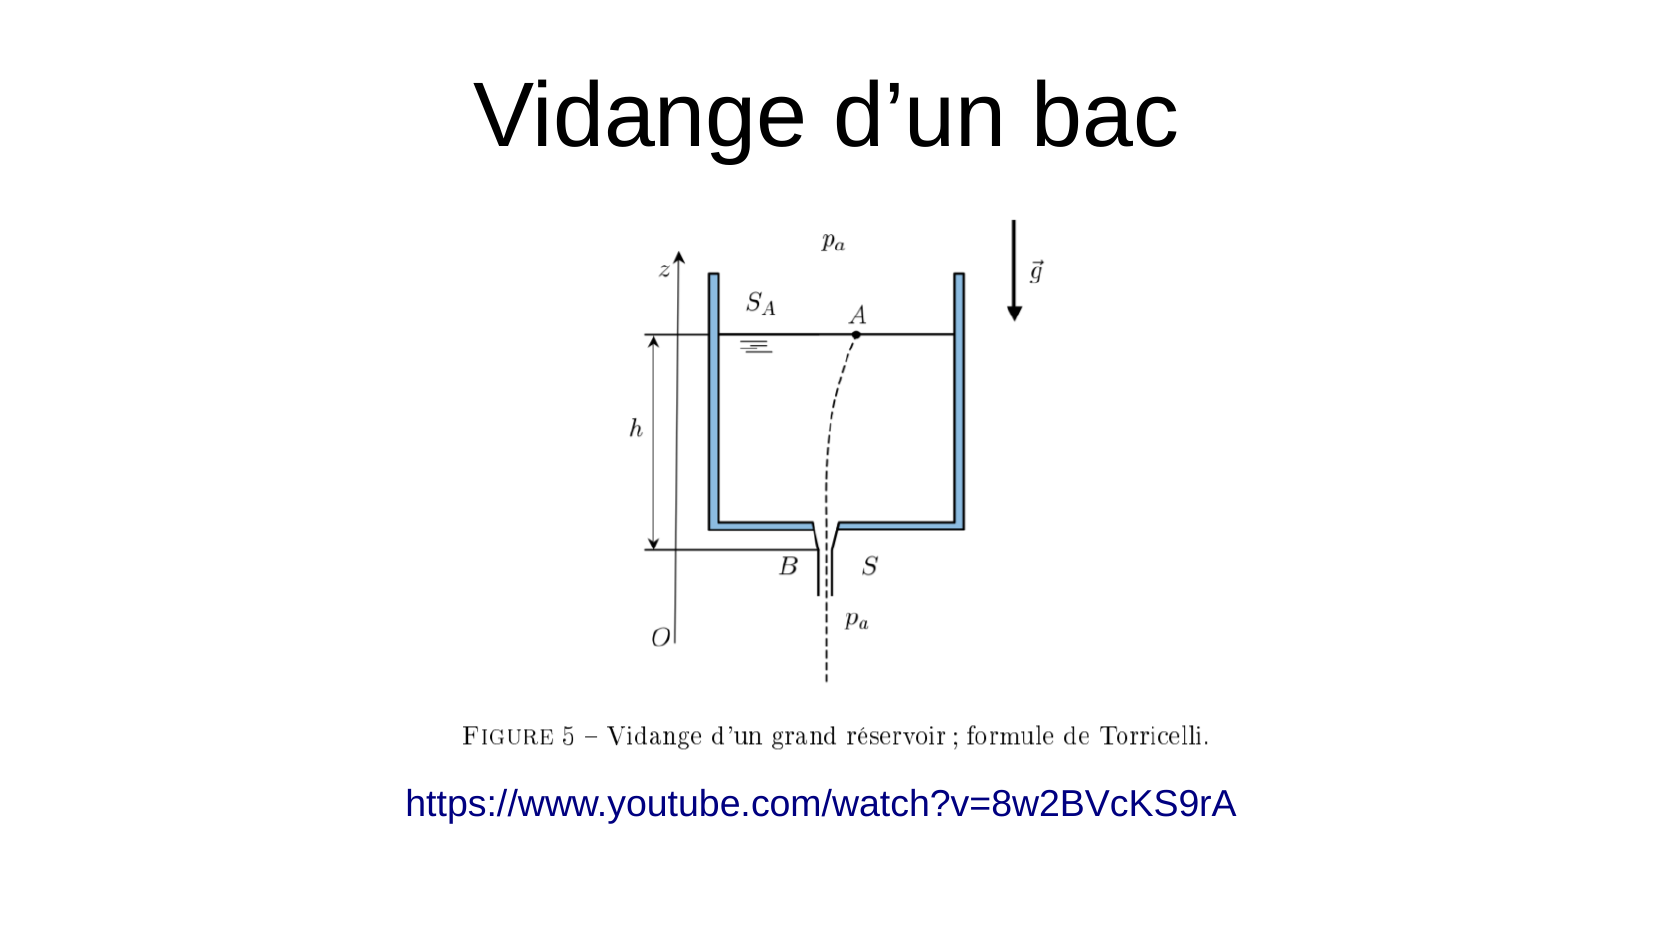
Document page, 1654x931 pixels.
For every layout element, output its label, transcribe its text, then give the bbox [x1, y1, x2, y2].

picture [460, 200, 1217, 762]
title Vidange d’un bac [82, 37, 1571, 193]
text_box https://www.youtube.com/watch?v=8w2BVcKS9rA [390, 775, 1252, 875]
